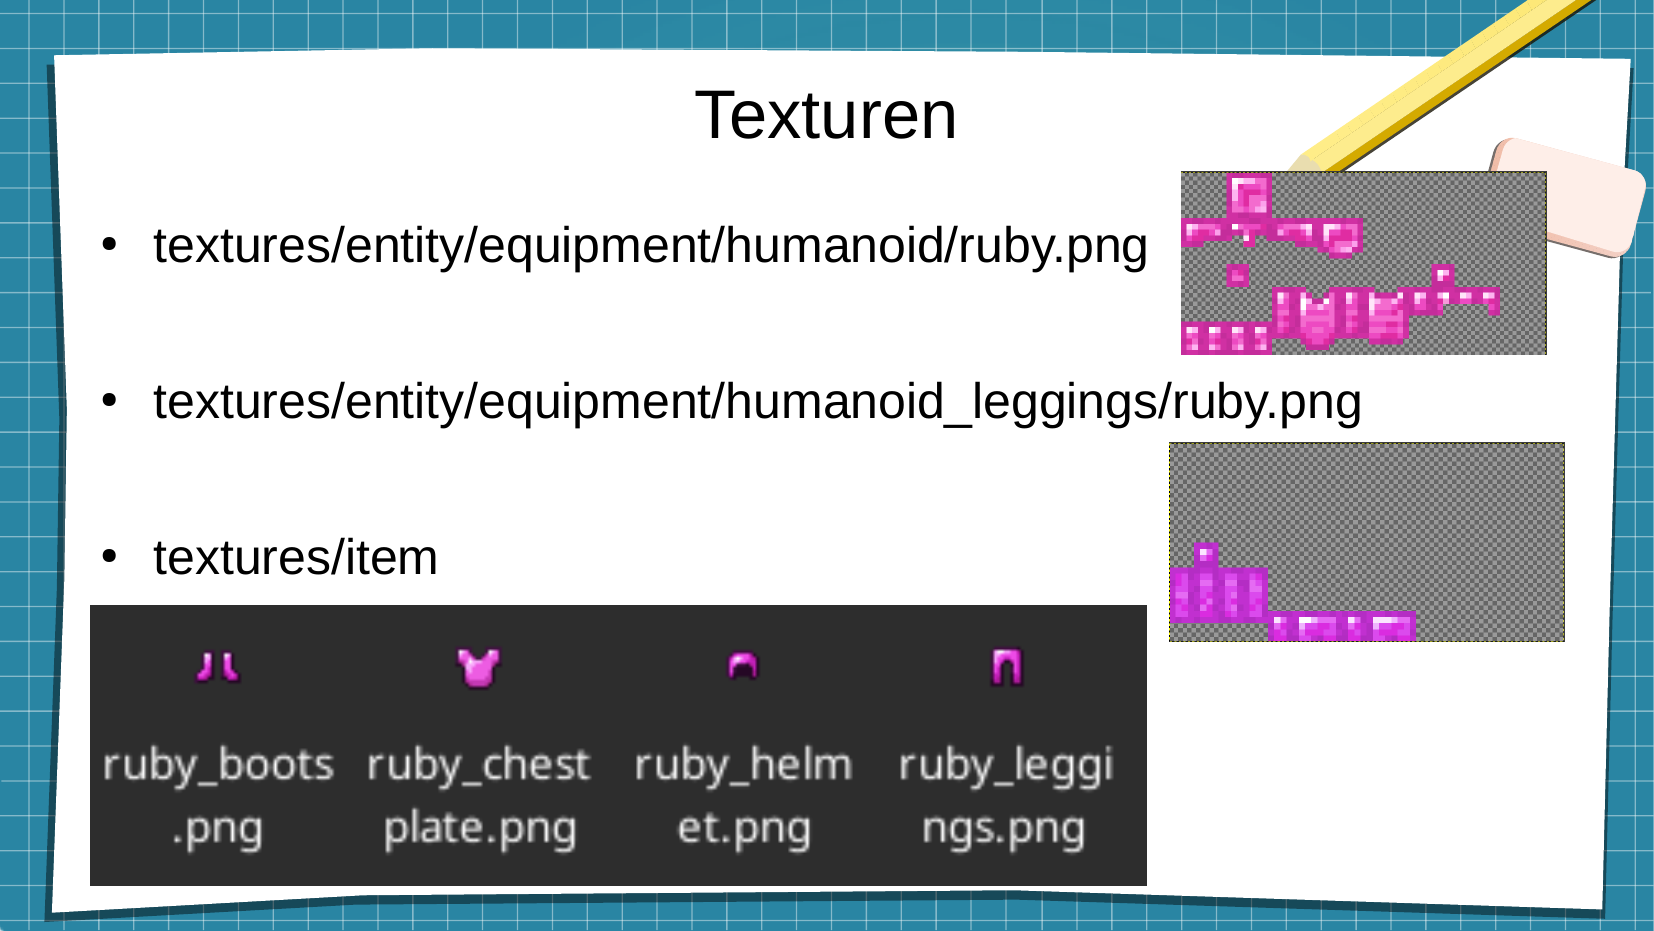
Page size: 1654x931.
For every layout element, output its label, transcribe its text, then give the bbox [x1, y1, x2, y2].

picture [1181, 171, 1547, 355]
title Texturen [82, 37, 1571, 193]
list textures/entity/equipment/humanoid/ruby.png textures/entity/equipment/humanoid_leggings/ruby.png textures/item [82, 217, 1571, 621]
picture [1169, 442, 1565, 642]
picture [90, 605, 1147, 886]
